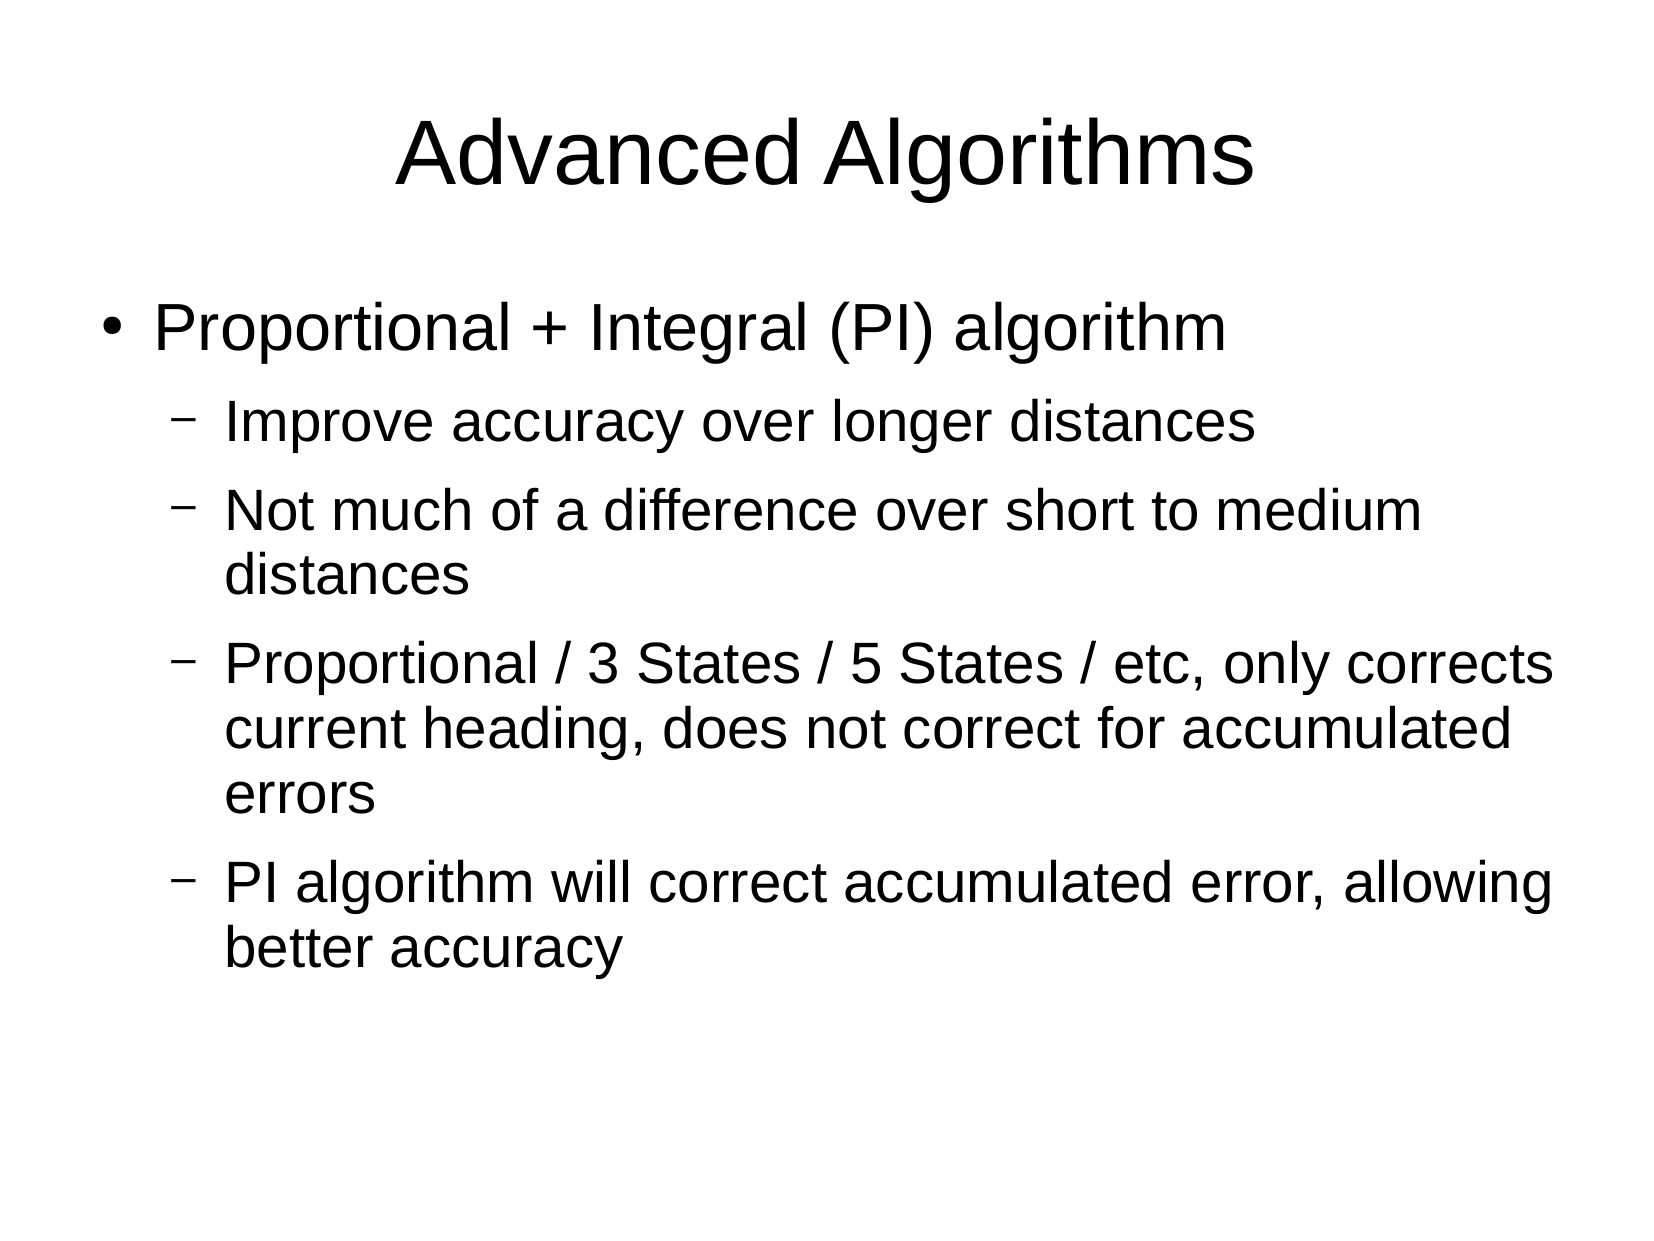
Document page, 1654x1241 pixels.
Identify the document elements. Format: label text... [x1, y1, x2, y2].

list Proportional + Integral (PI) algorithm Improve accuracy over longer distances Not much of a difference over short to medium distances Proportional / 3 States / 5 States / etc, only corrects current heading, does not correct for accumulated errors PI algorithm will correct accumulated error, allowing better accuracy [82, 290, 1571, 1010]
title Advanced Algorithms [82, 49, 1571, 257]
